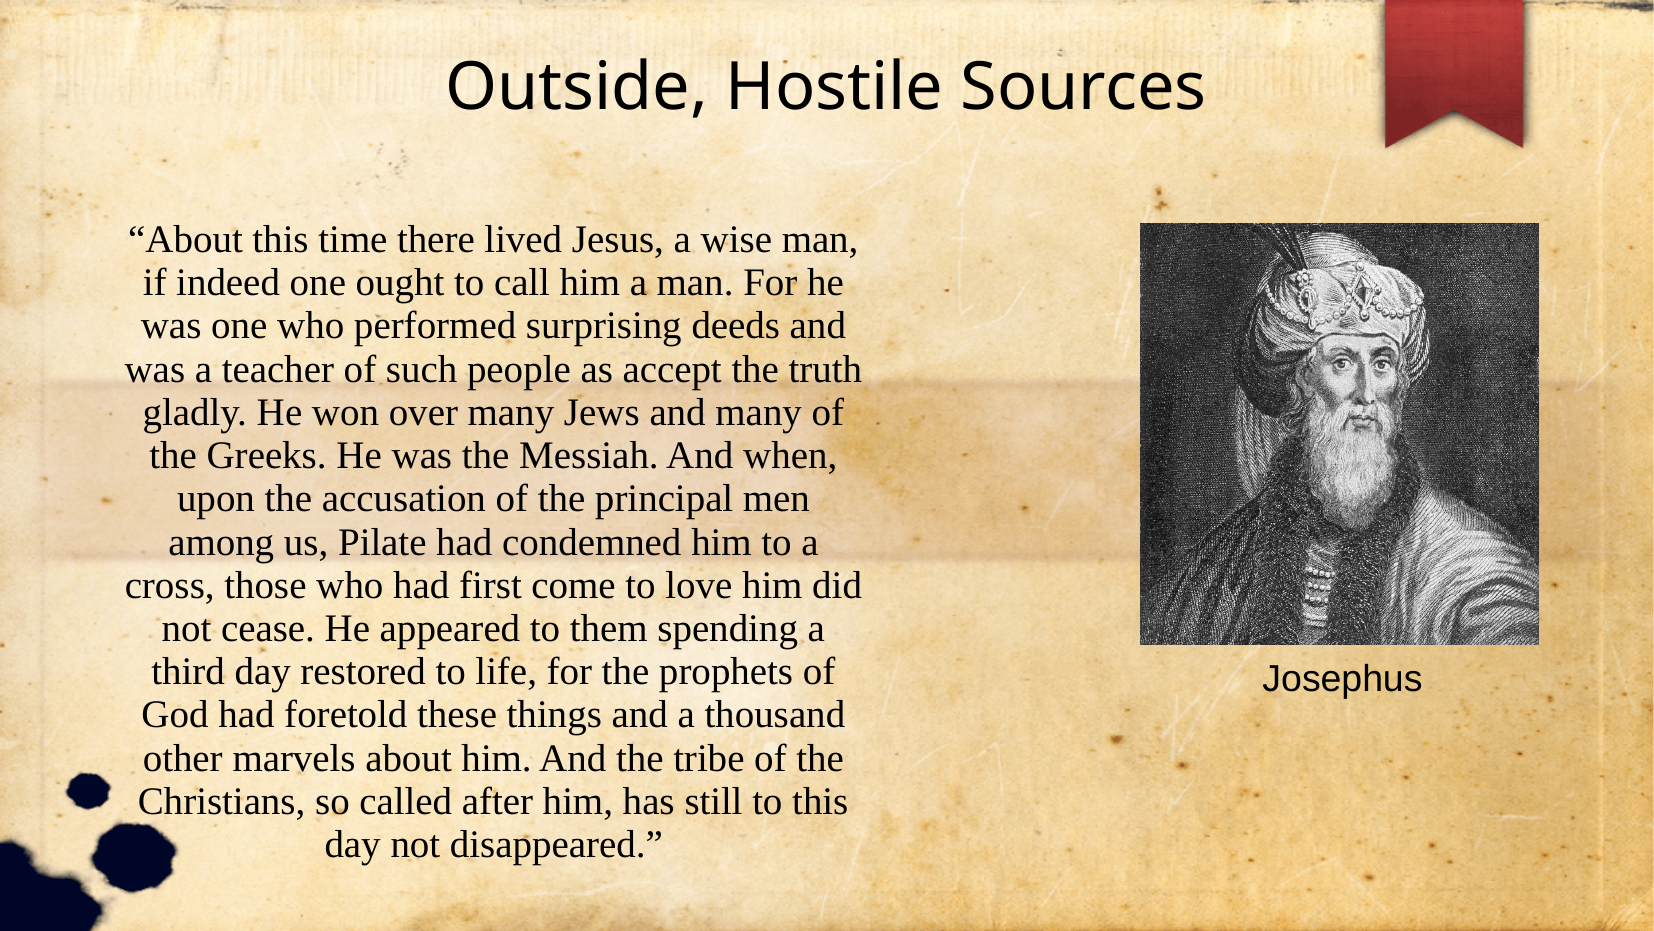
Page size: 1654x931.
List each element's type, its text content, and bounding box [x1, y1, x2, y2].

text_box Josephus [1140, 650, 1546, 756]
title Outside, Hostile Sources [82, 5, 1571, 162]
list “About this time there lived Jesus, a wise man, if indeed one ought to call him a man. For he was one who performed surprising deeds and was a teacher of such people as accept the truth gladly. He won over many Jews and many of the Greeks. He was the Messiah. And when, upon the accusation of the principal men among us, Pilate had condemned him to a cross, those who had first come to love him did not cease. He appeared to them spending a third day restored to life, for the prophets of God had foretold these things and a thousand other marvels about him. And the tribe of the Christians, so called after him, has still to this day not disappeared.” [64, 217, 868, 901]
picture [0, 0, 1654, 931]
